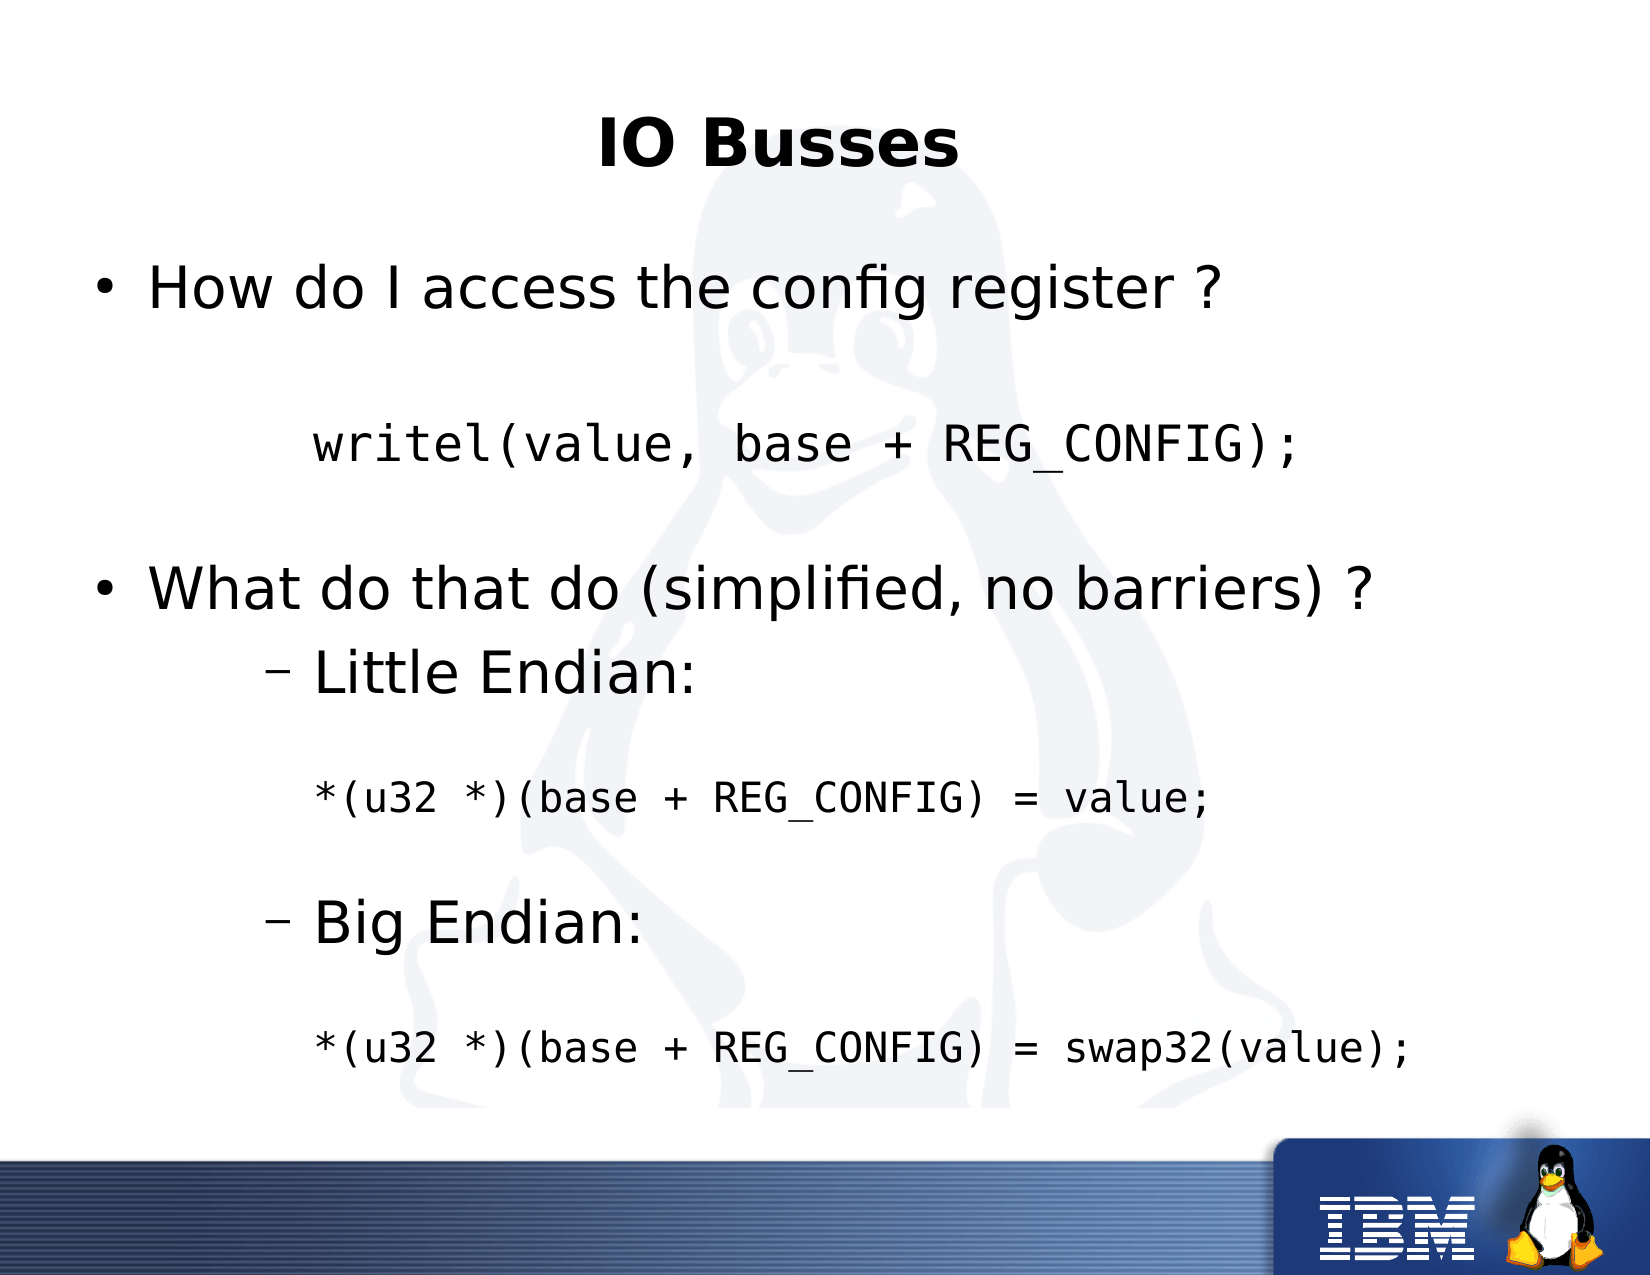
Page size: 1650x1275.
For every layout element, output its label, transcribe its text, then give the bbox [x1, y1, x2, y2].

title IO Busses [76, 76, 1457, 211]
list How do I access the config register ? writel(value, base + REG_CONFIG); What do that do (simplified, no barriers) ? Little Endian: *(u32 *)(base + REG_CONFIG) = value; Big Endian: *(u32 *)(base + REG_CONFIG) = swap32(value); [76, 253, 1457, 1147]
